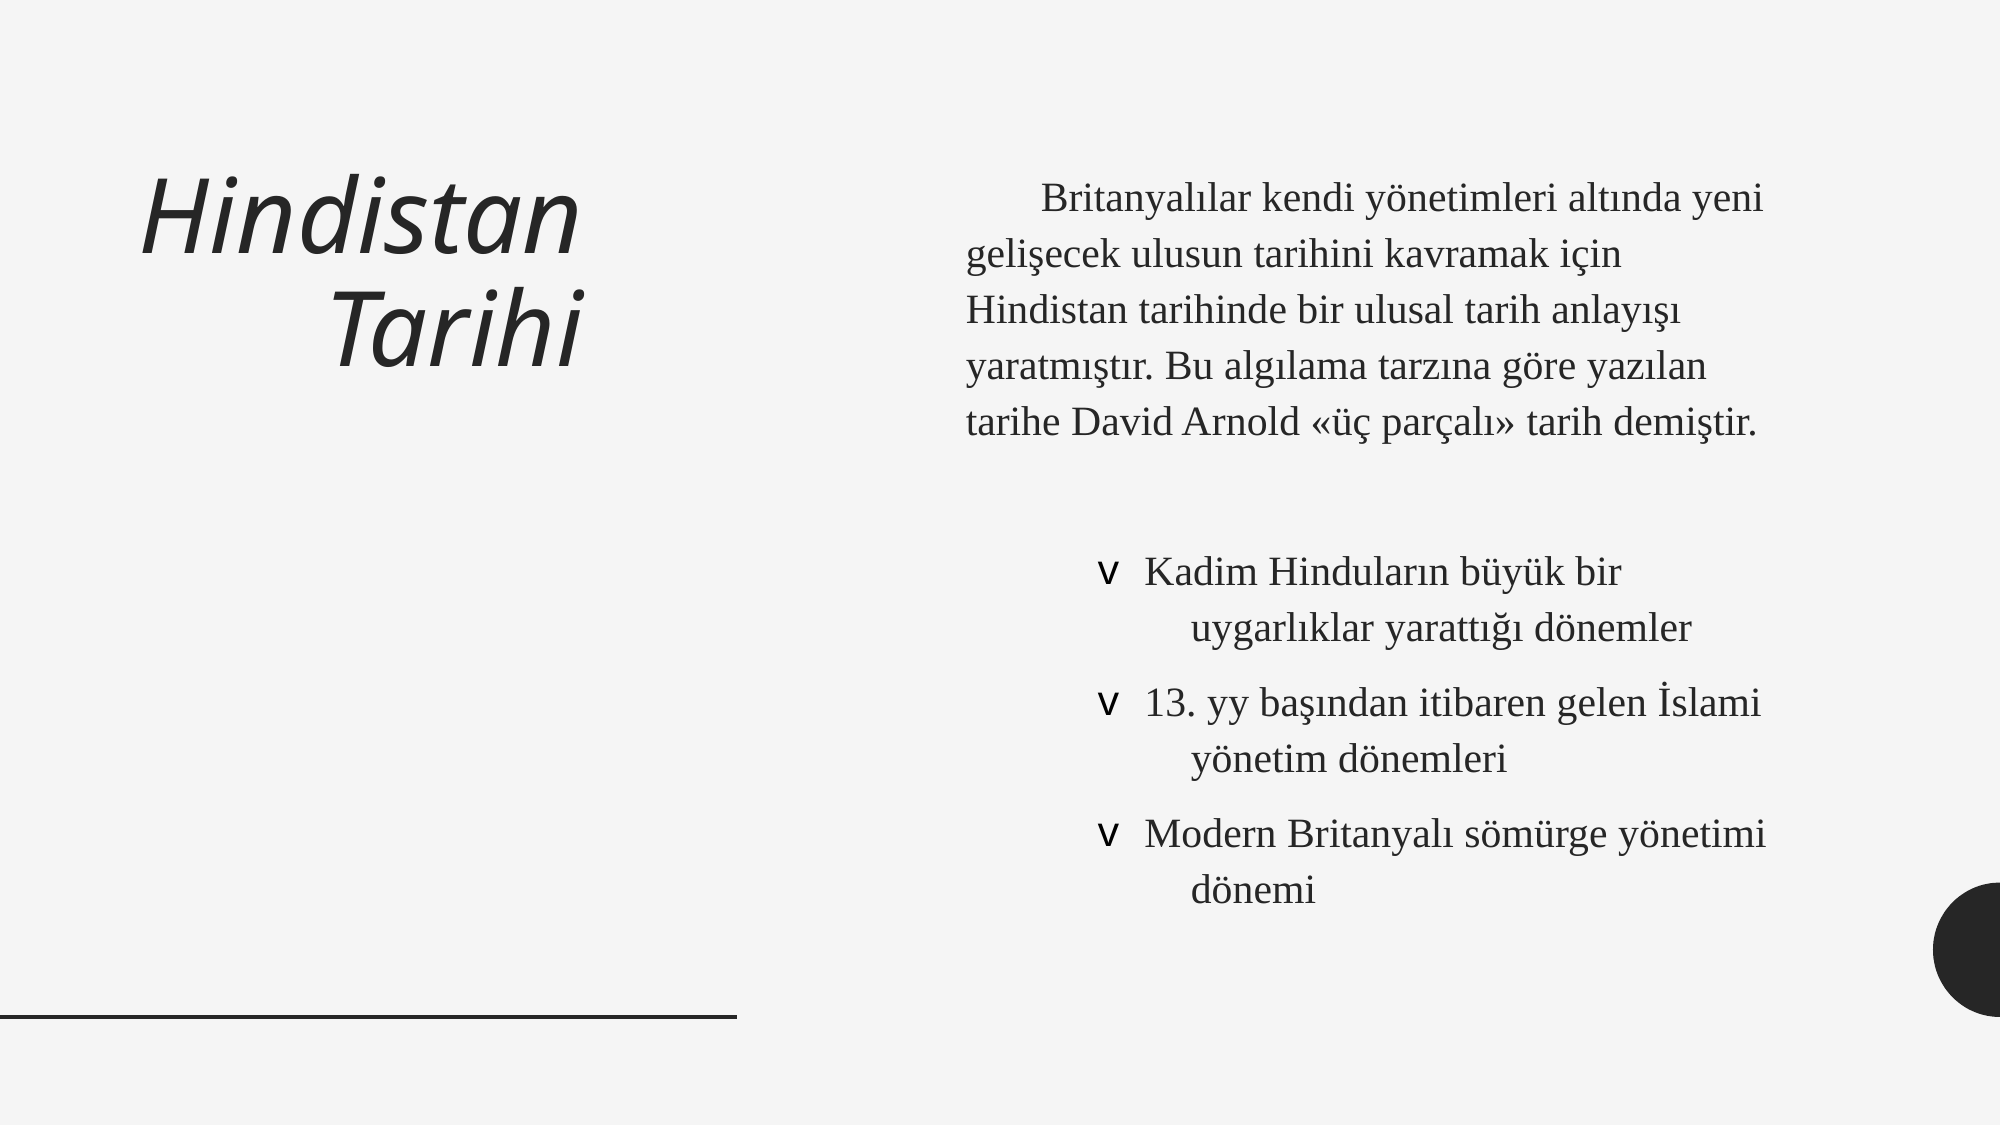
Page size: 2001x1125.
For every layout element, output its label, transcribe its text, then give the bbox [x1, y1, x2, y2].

title Hindistan Tarihi [123, 156, 753, 969]
list Britanyalılar kendi yönetimleri altında yeni gelişecek ulusun tarihini kavramak için Hindistan tarihinde bir ulusal tarih anlayışı yaratmıştır. Bu algılama tarzına göre yazılan tarihe David Arnold «üç parçalı» tarih demiştir. Kadim Hinduların büyük bir uygarlıklar yarattığı dönemler 13. yy başından itibaren gelen İslami yönetim dönemleri Modern Britanyalı sömürge yönetimi dönemi [950, 156, 1799, 969]
